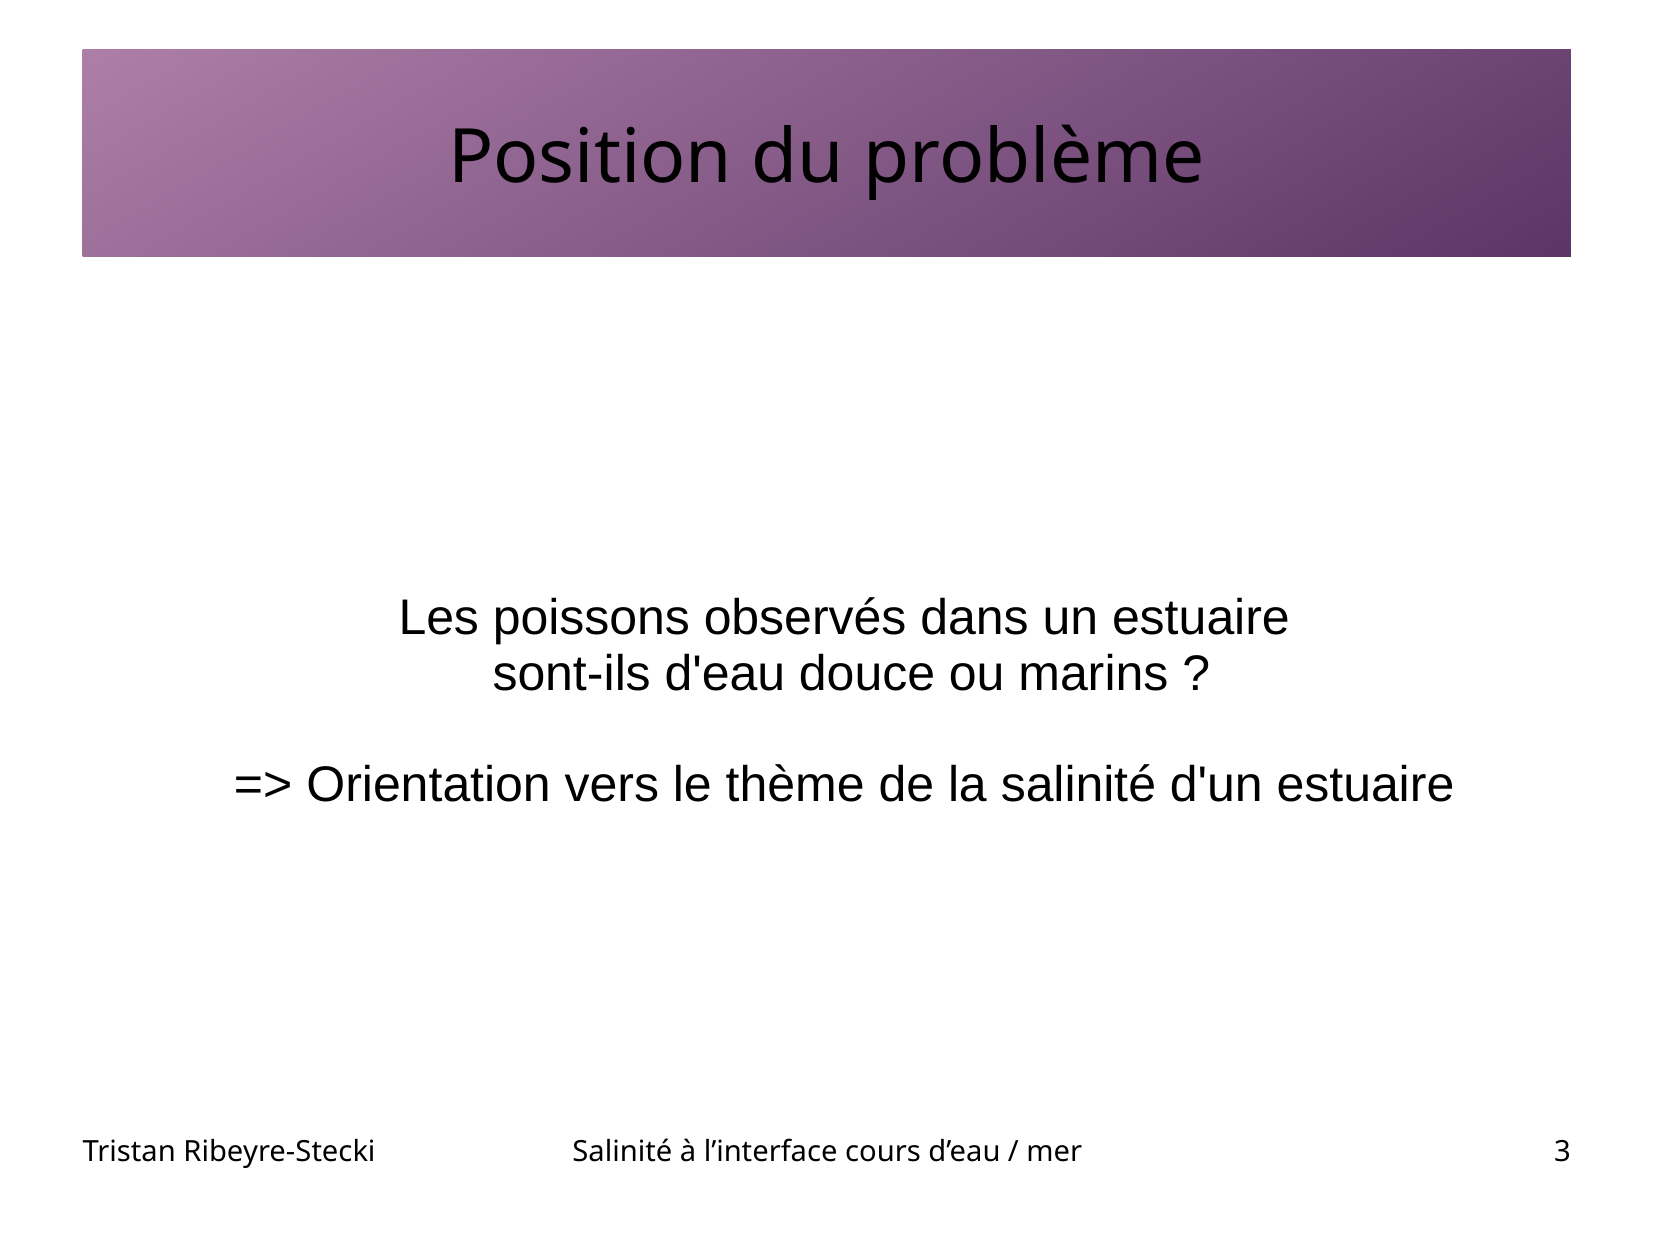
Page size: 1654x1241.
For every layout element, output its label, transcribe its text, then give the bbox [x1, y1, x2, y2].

subtitle Les poissons observés dans un estuaire sont-ils d'eau douce ou marins ? => Orientation vers le thème de la salinité d'un estuaire [82, 314, 1571, 1087]
title Position du problème [82, 49, 1571, 257]
